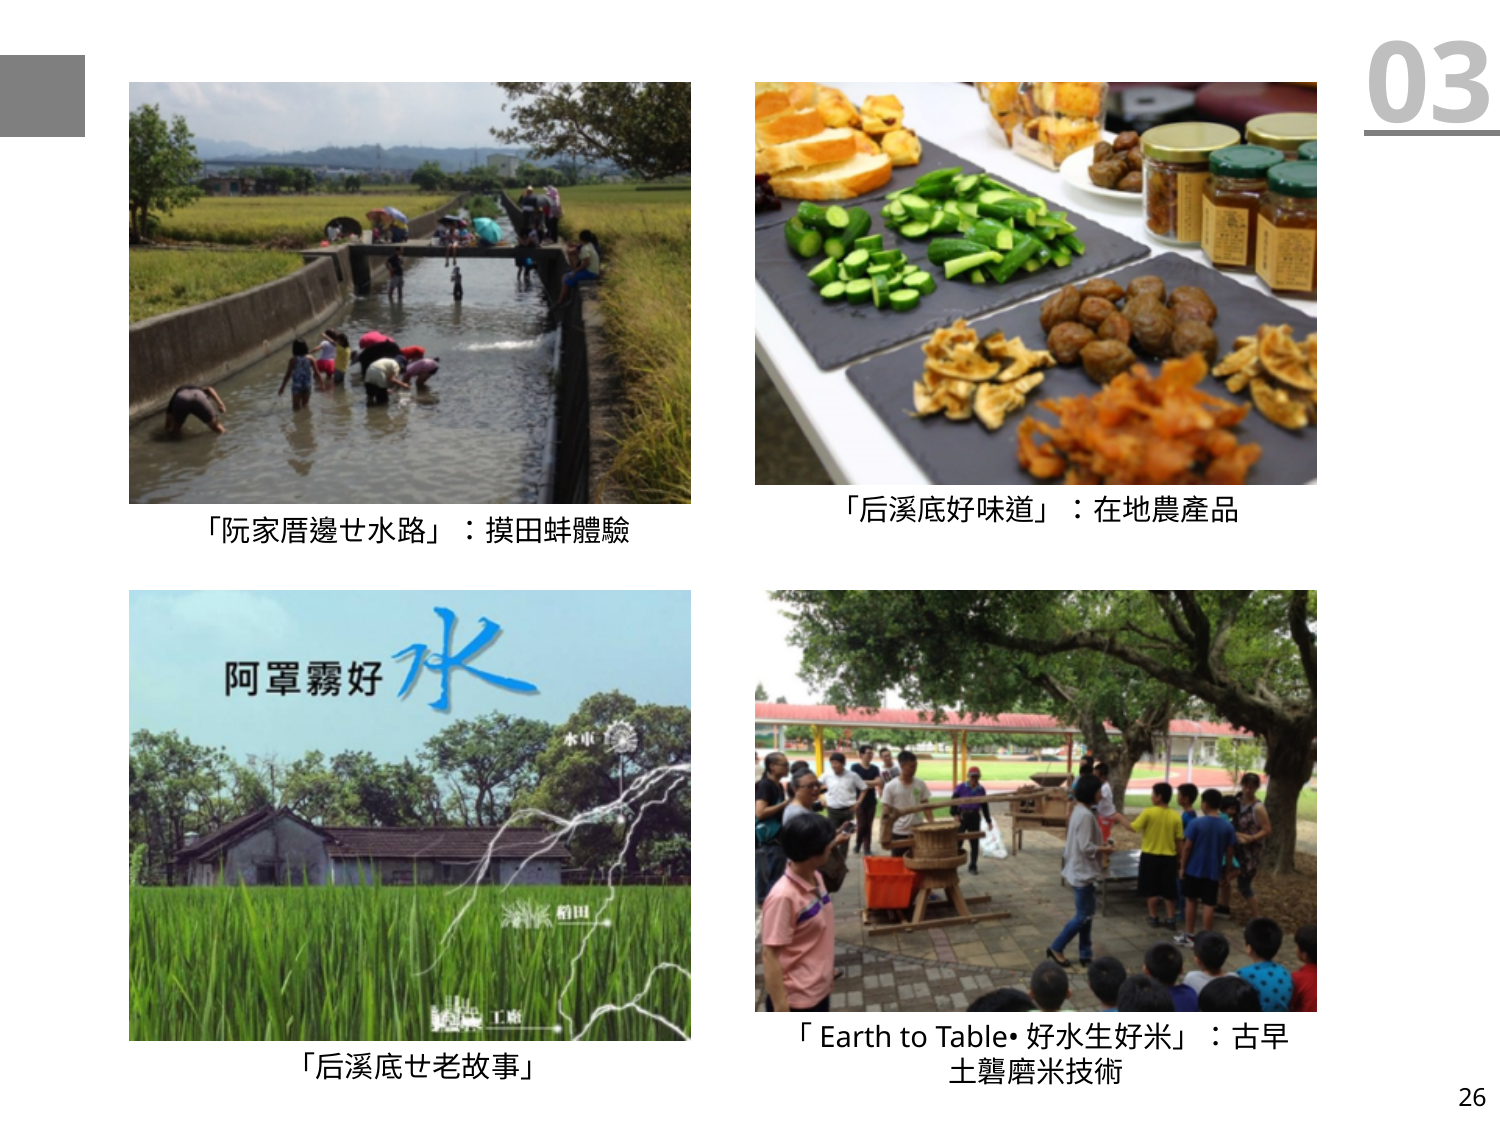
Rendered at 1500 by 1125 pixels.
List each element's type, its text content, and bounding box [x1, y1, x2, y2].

text_box 26 [1443, 1074, 1500, 1125]
picture [129, 590, 691, 1041]
text_box 「Earth to Table•好水生好米」：古早土礱磨米技術 [756, 1011, 1317, 1096]
picture [129, 82, 691, 504]
picture [755, 590, 1317, 1012]
picture [755, 82, 1317, 485]
text_box 「阮家厝邊ㄝ水路」：摸田蚌體驗 [178, 505, 647, 555]
text_box 「后溪底好味道」：在地農產品 [815, 484, 1255, 534]
text_box 「后溪底ㄝ老故事」 [272, 1041, 565, 1091]
